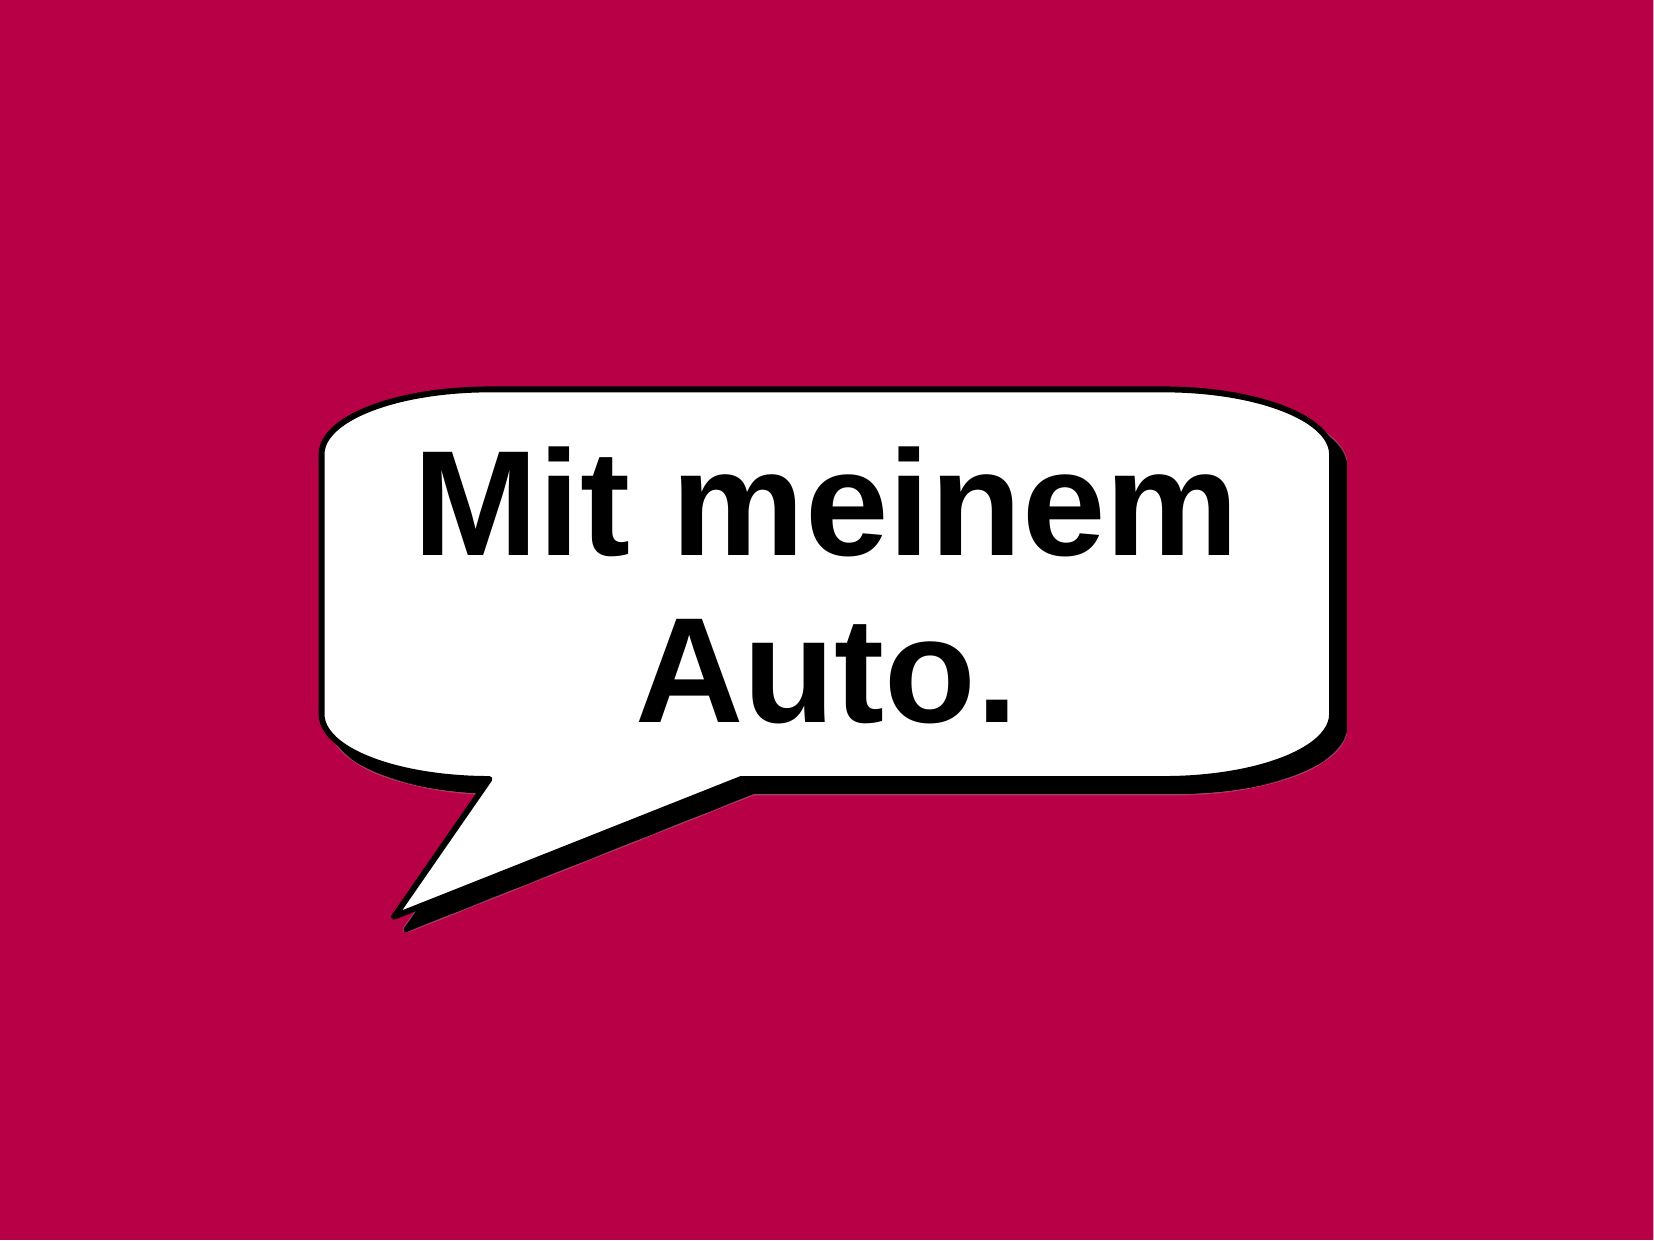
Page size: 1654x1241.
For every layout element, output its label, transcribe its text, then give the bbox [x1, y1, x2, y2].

text_box [364, 389, 1290, 411]
text_box Mit meinem Auto. [139, 411, 1515, 777]
text_box [394, 777, 1206, 917]
